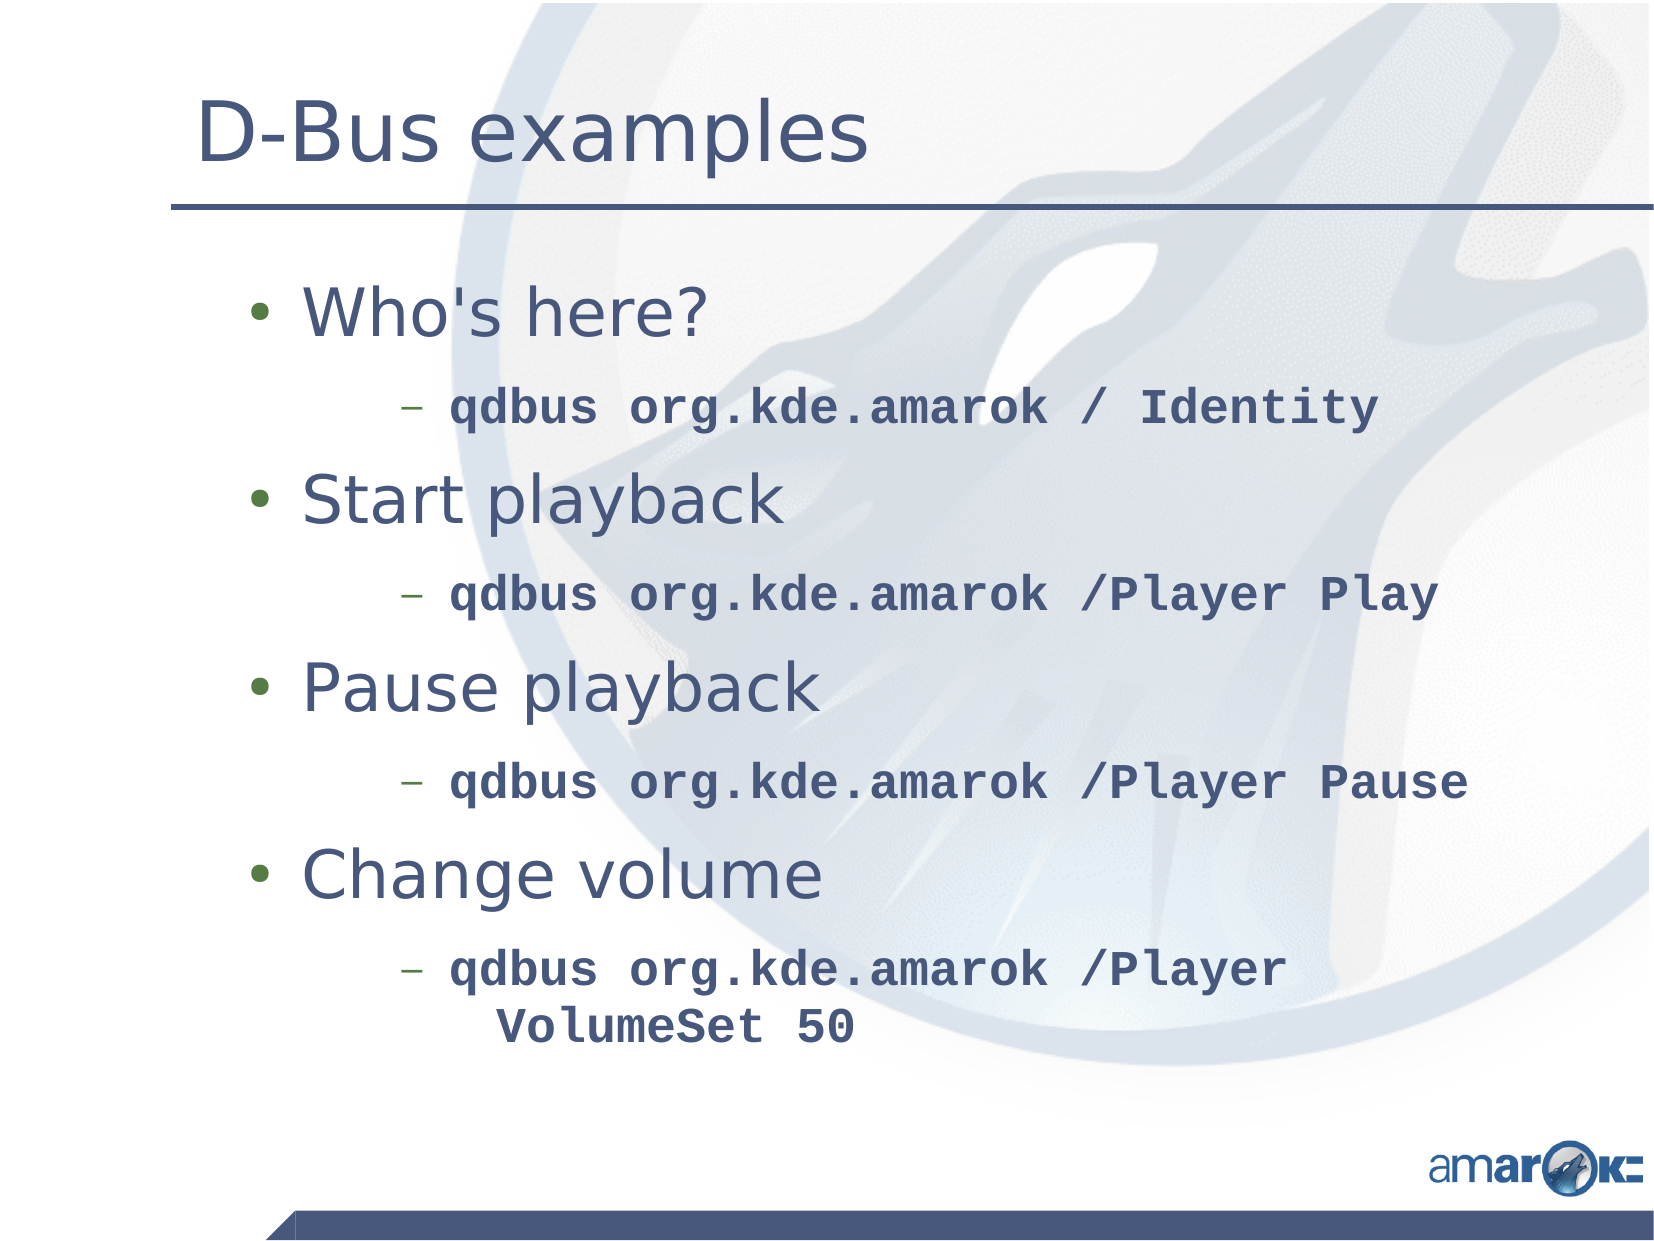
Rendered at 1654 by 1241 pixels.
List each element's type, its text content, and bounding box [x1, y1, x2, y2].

picture [1417, 1127, 1652, 1210]
list Who's here? qdbus org.kde.amarok / Identity Start playback qdbus org.kde.amarok /Player Play Pause playback qdbus org.kde.amarok /Player Pause Change volume qdbus org.kde.amarok /Player VolumeSet 50 [212, 274, 1530, 1180]
title D-Bus examples [194, 29, 1530, 237]
